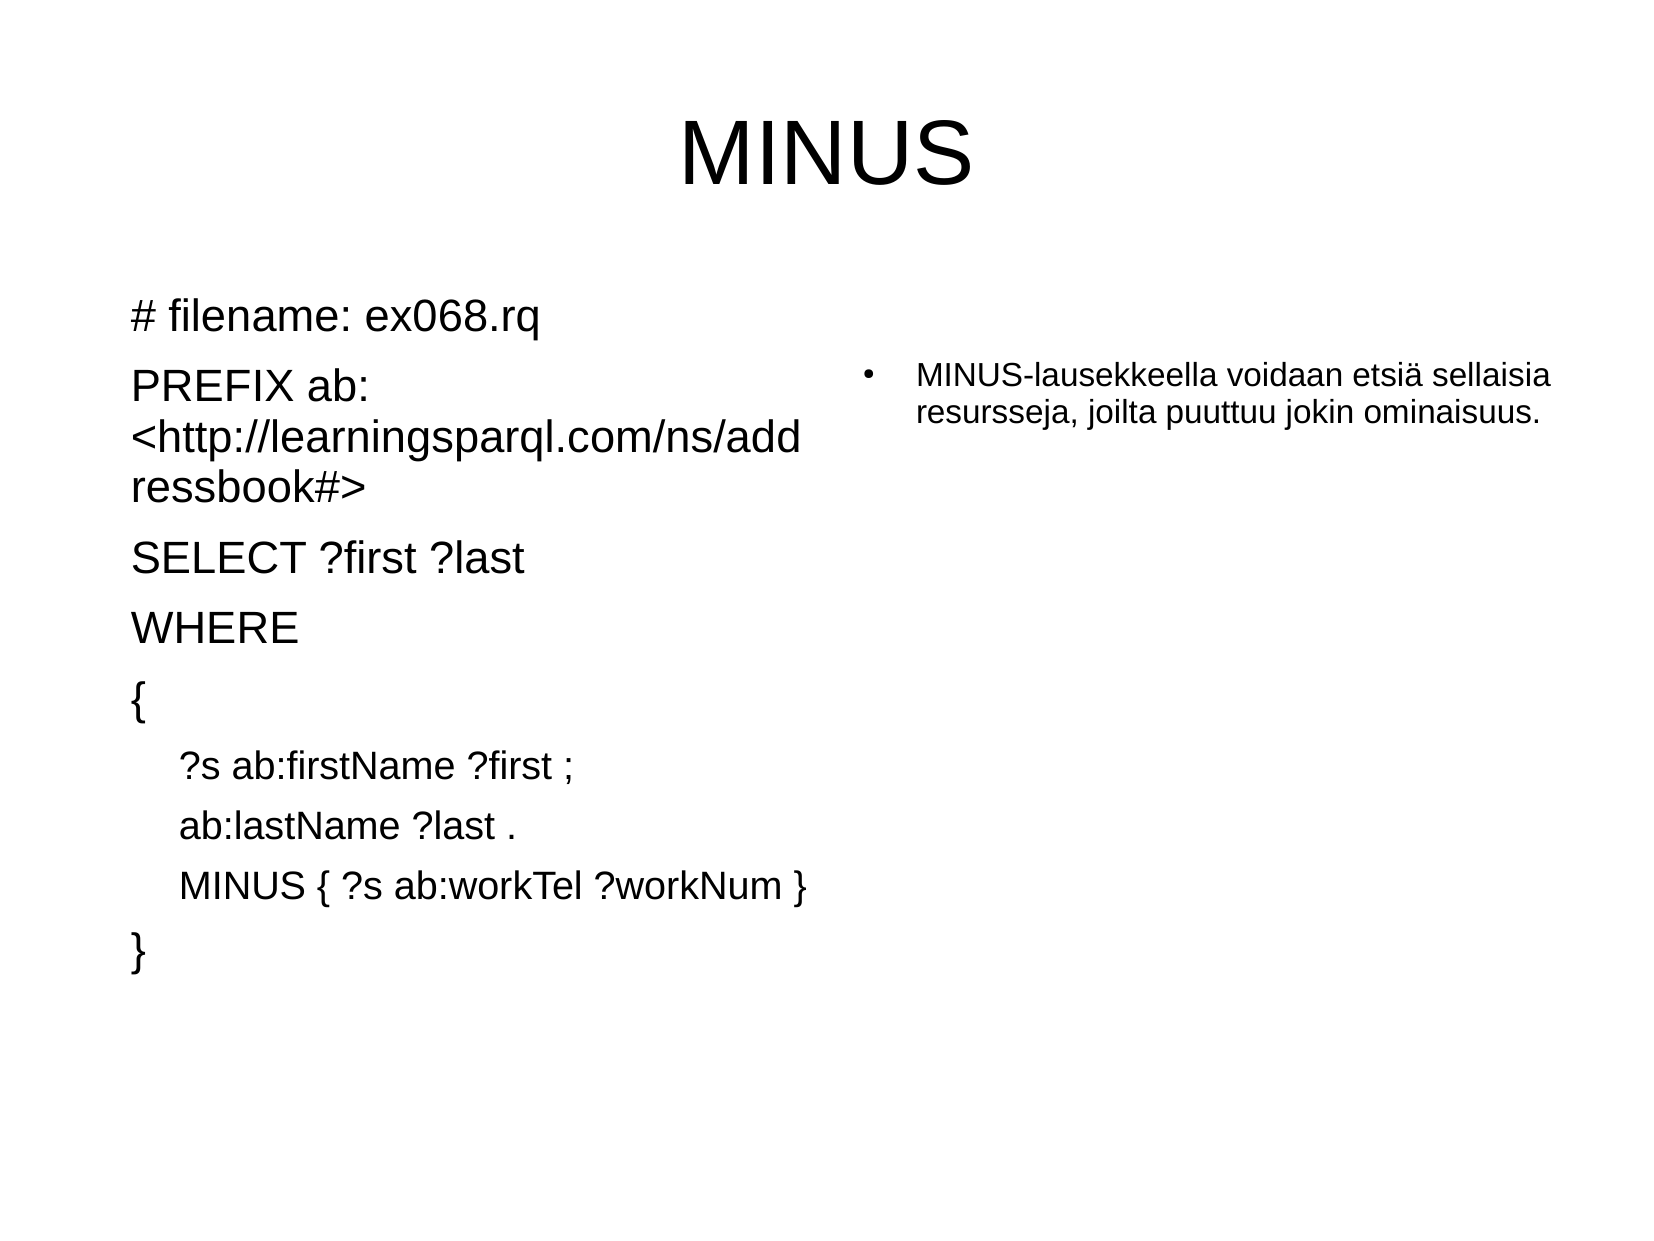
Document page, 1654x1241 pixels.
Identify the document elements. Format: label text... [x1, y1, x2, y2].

list # filename: ex068.rq PREFIX ab: <http://learningsparql.com/ns/addressbook#> SELECT ?first ?last WHERE { ?s ab:firstName ?first ; ab:lastName ?last . MINUS { ?s ab:workTel ?workNum } } [82, 290, 809, 1010]
list MINUS-lausekkeella voidaan etsiä sellaisia resursseja, joilta puuttuu jokin ominaisuus. [845, 290, 1572, 1010]
title MINUS [82, 49, 1571, 257]
